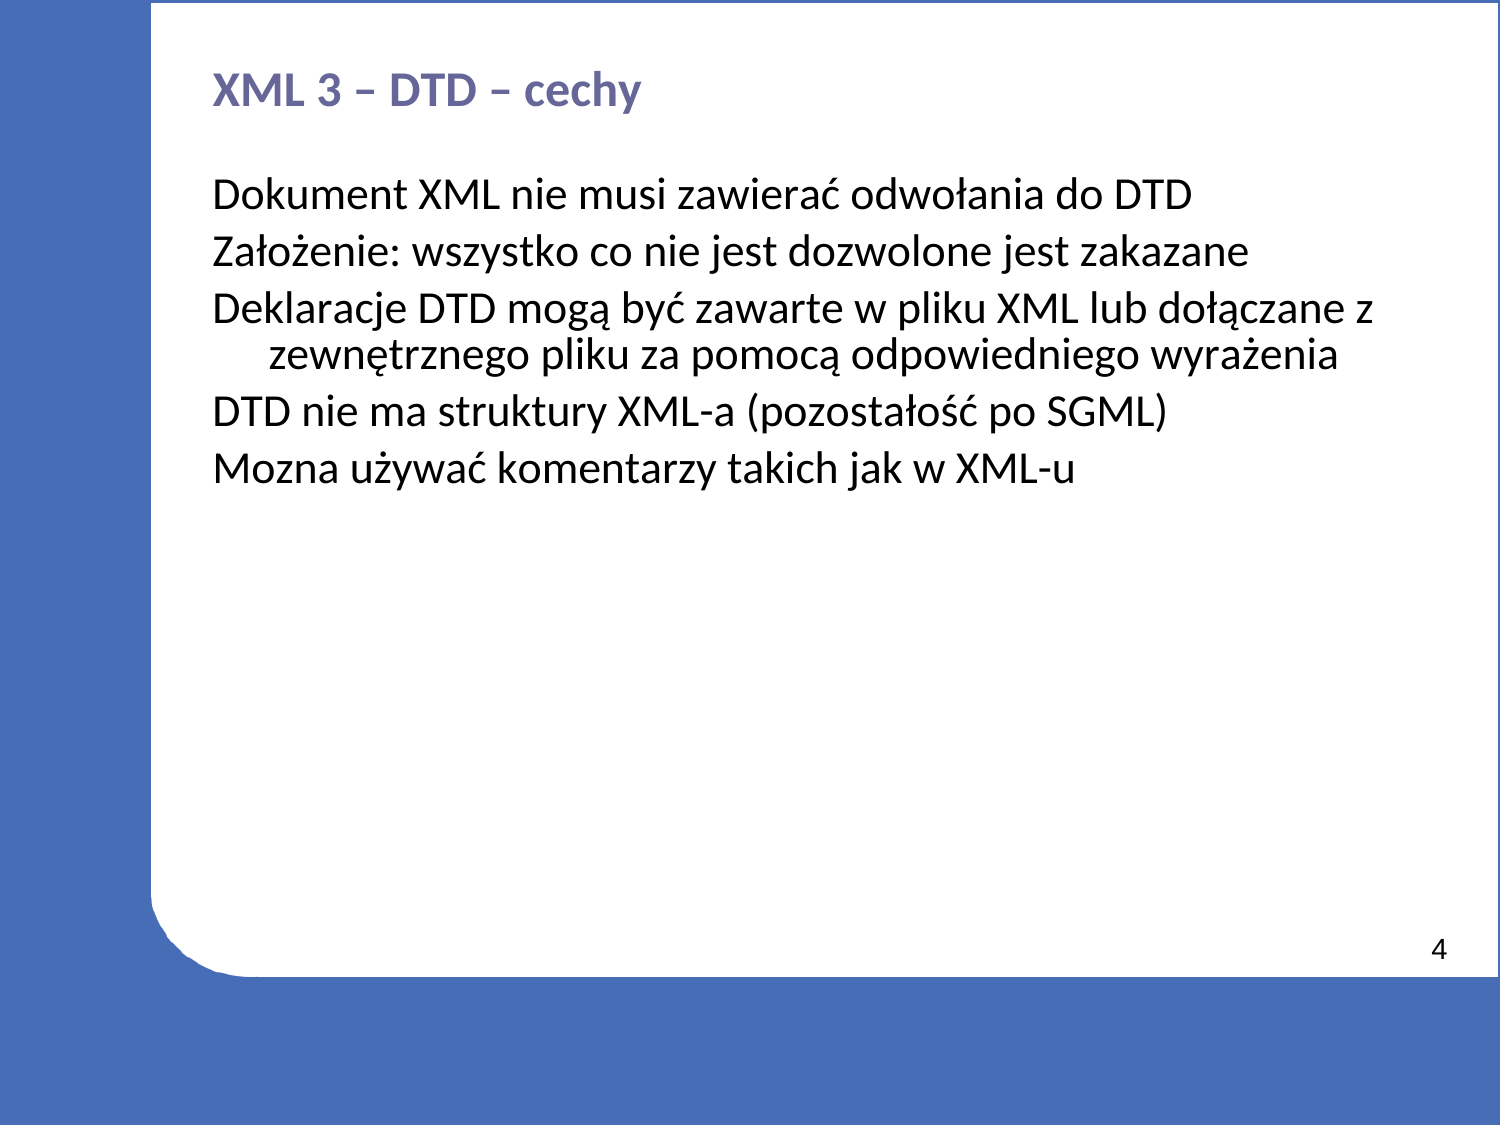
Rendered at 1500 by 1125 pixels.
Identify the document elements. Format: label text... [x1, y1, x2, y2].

picture [0, 0, 1500, 1125]
list Dokument XML nie musi zawierać odwołania do DTD Założenie: wszystko co nie jest dozwolone jest zakazane Deklaracje DTD mogą być zawarte w pliku XML lub dołączane z zewnętrznego pliku za pomocą odpowiedniego wyrażenia DTD nie ma struktury XML-a (pozostałość po SGML) Mozna używać komentarzy takich jak w XML-u [212, 174, 1448, 911]
title XML 3 – DTD – cechy [212, 24, 1447, 164]
